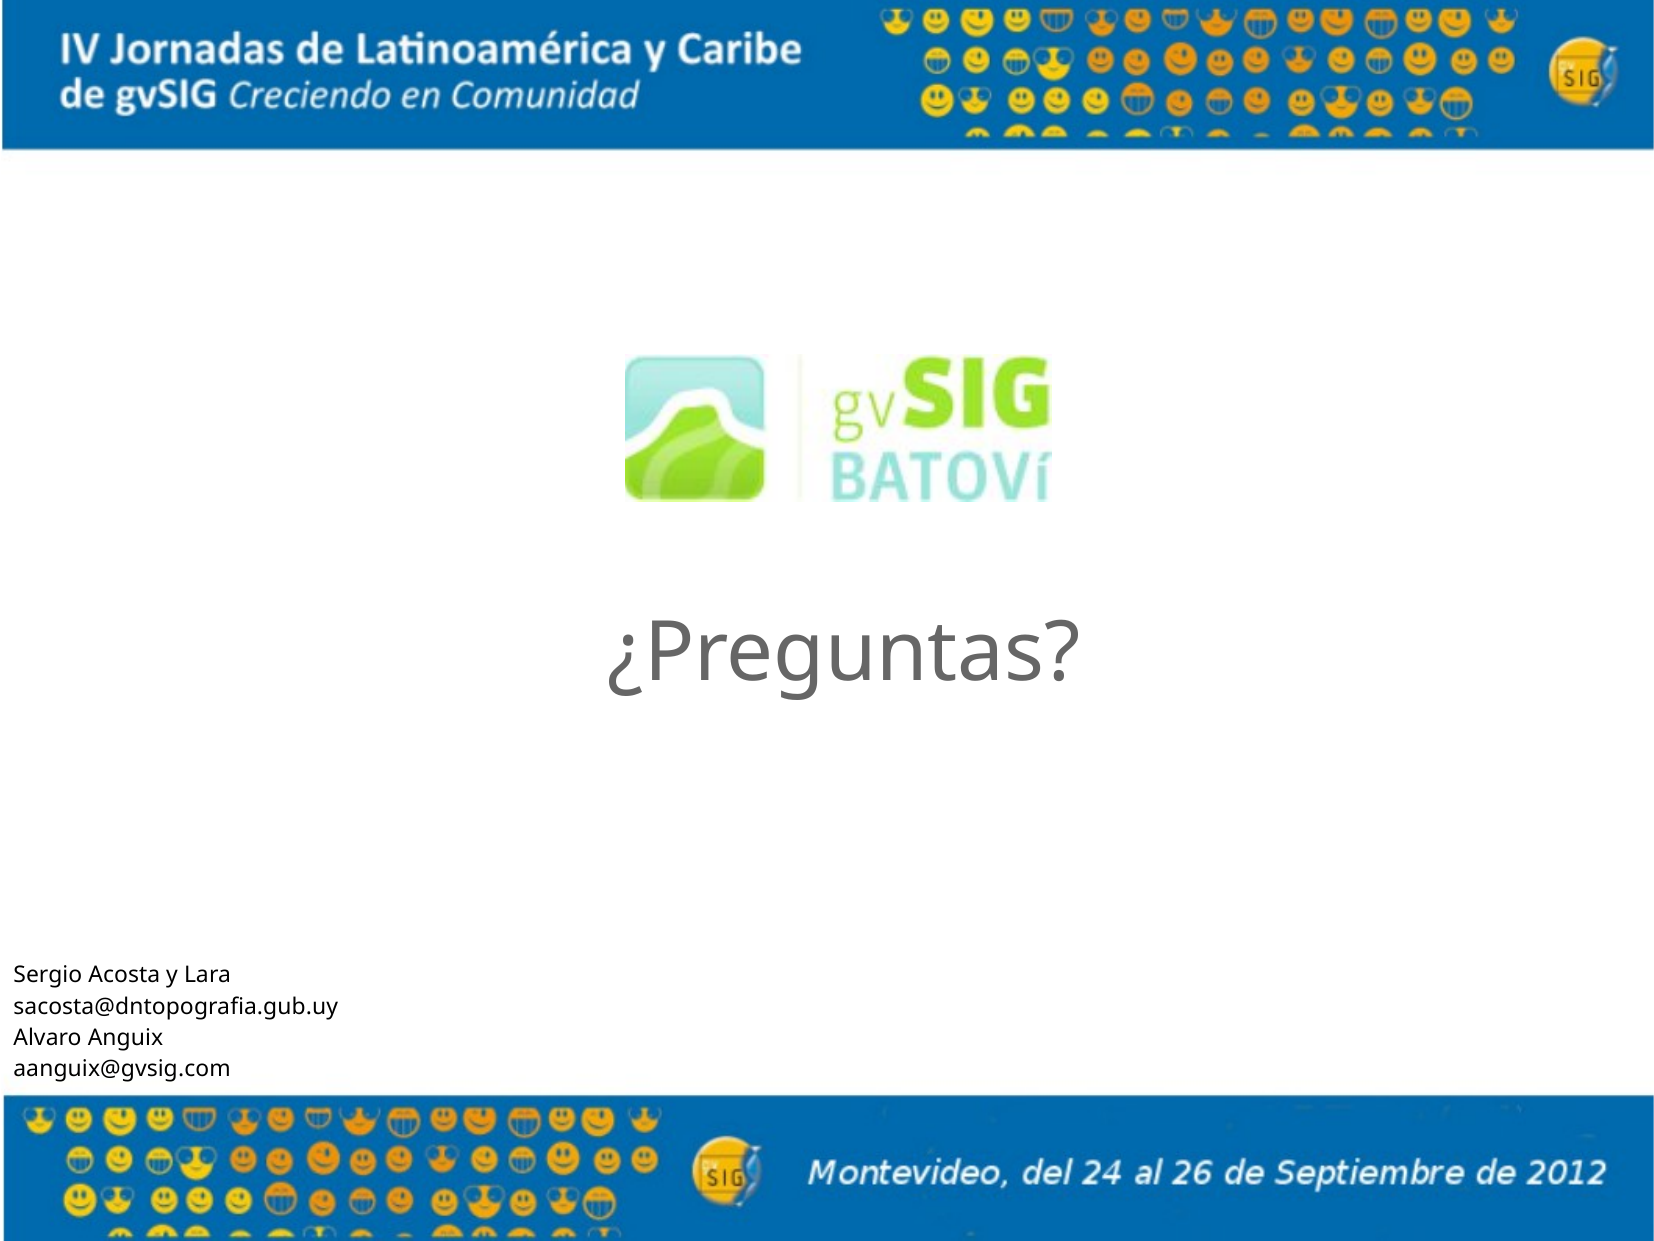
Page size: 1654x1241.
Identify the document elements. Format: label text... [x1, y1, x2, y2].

title ¿Preguntas? [130, 544, 1560, 752]
picture [1, 0, 1654, 1241]
text_box Sergio Acosta y Lara sacosta@dntopografia.gub.uy Alvaro Anguix aanguix@gvsig.com [0, 950, 384, 1077]
